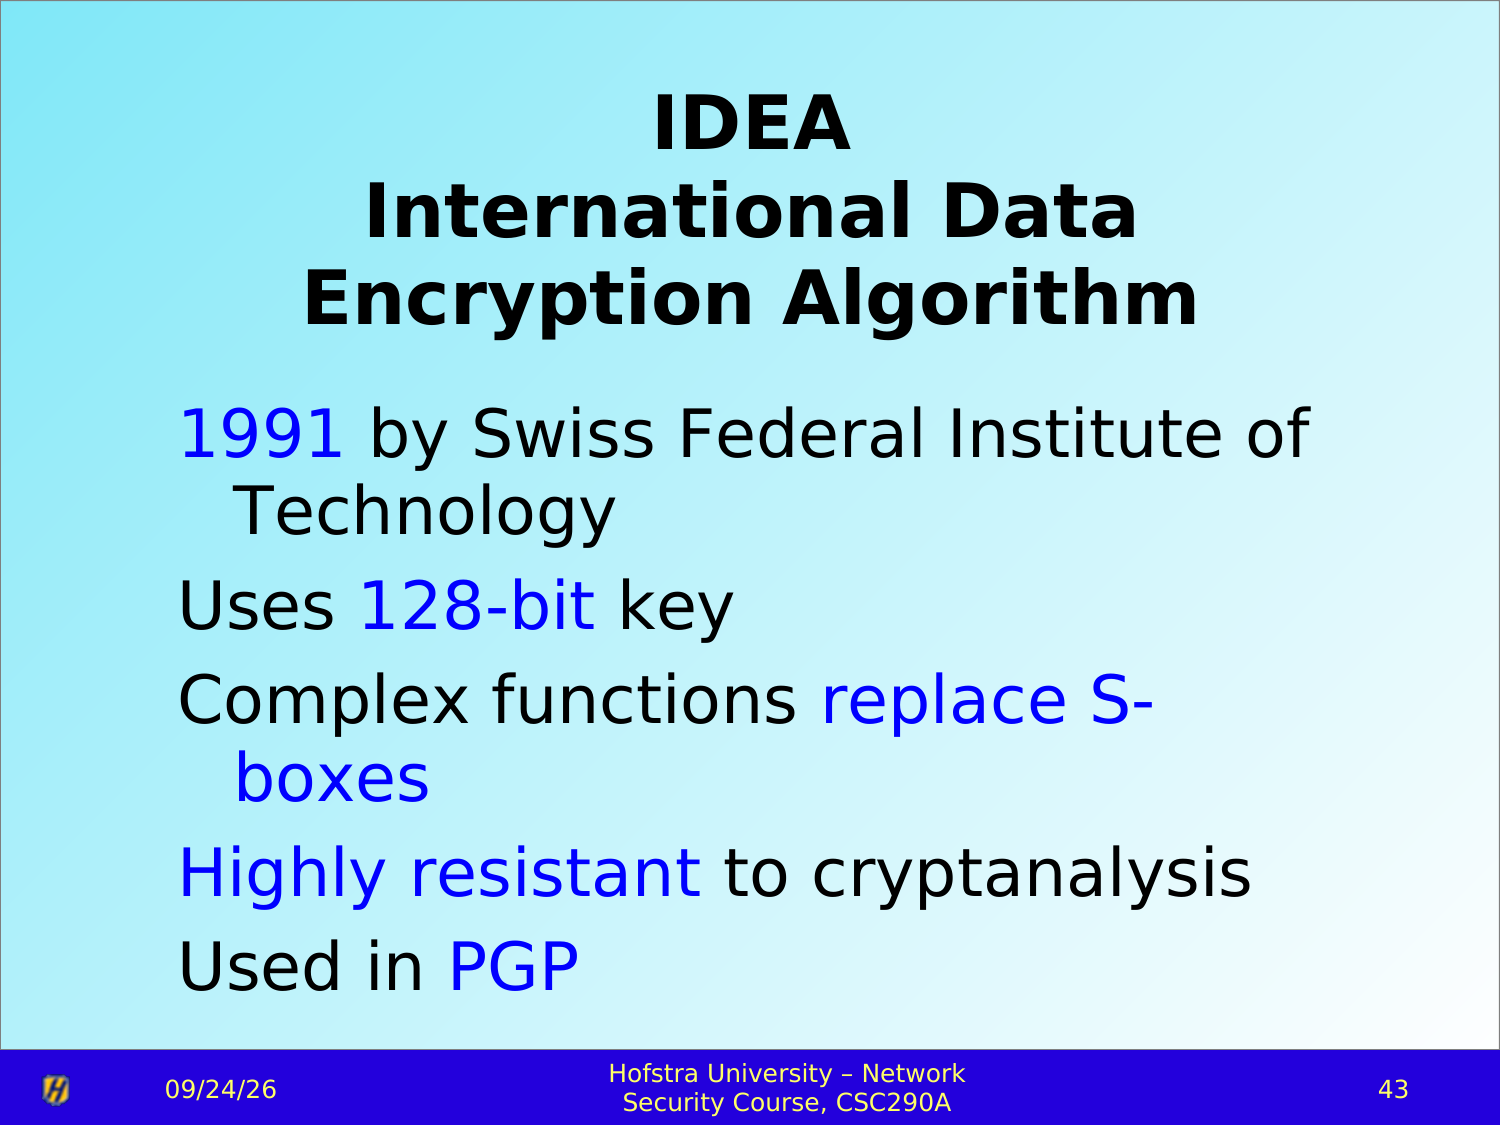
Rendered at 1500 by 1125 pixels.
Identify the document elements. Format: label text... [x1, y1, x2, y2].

list 1991 by Swiss Federal Institute of Technology Uses 128-bit key Complex functions replace S-boxes Highly resistant to cryptanalysis Used in PGP [162, 387, 1369, 1014]
title IDEA International Data Encryption Algorithm [112, 72, 1391, 350]
picture [37, 1072, 76, 1110]
